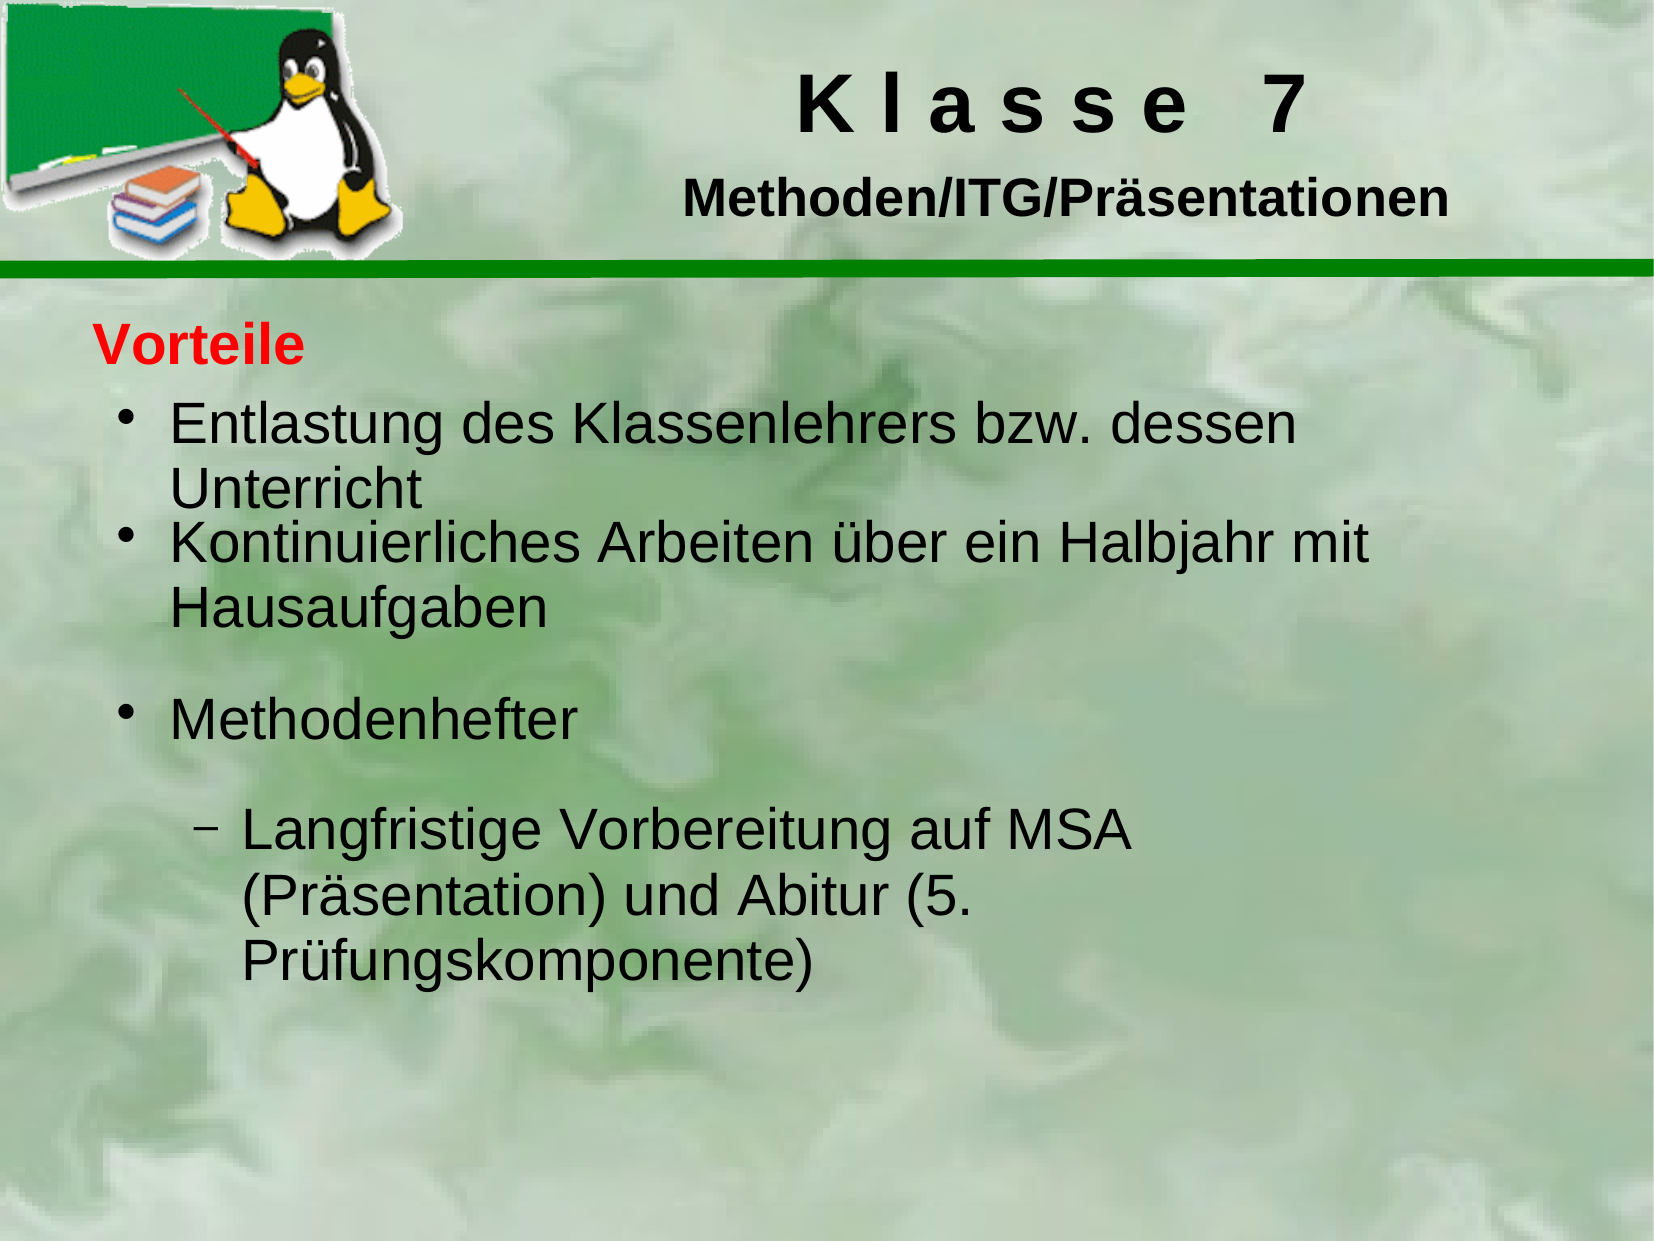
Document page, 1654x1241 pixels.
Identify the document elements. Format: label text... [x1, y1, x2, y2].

title Klasse 7 [540, 0, 1563, 208]
text_box Entlastung des Klassenlehrers bzw. dessen Unterricht [83, 383, 1580, 552]
text_box Methodenhefter [83, 679, 1469, 847]
text_box Kontinuierliches Arbeiten über ein Halbjahr mit Hausaufgaben [83, 501, 1469, 670]
text_box Methoden/ITG/Präsentationen [567, 160, 1567, 238]
text_box Langfristige Vorbereitung auf MSA (Präsentation) und Abitur (5. Prüfungskomponente) [99, 797, 1472, 992]
picture [0, 0, 1654, 260]
picture [0, 277, 1654, 1241]
list Vorteile [74, 311, 1563, 392]
